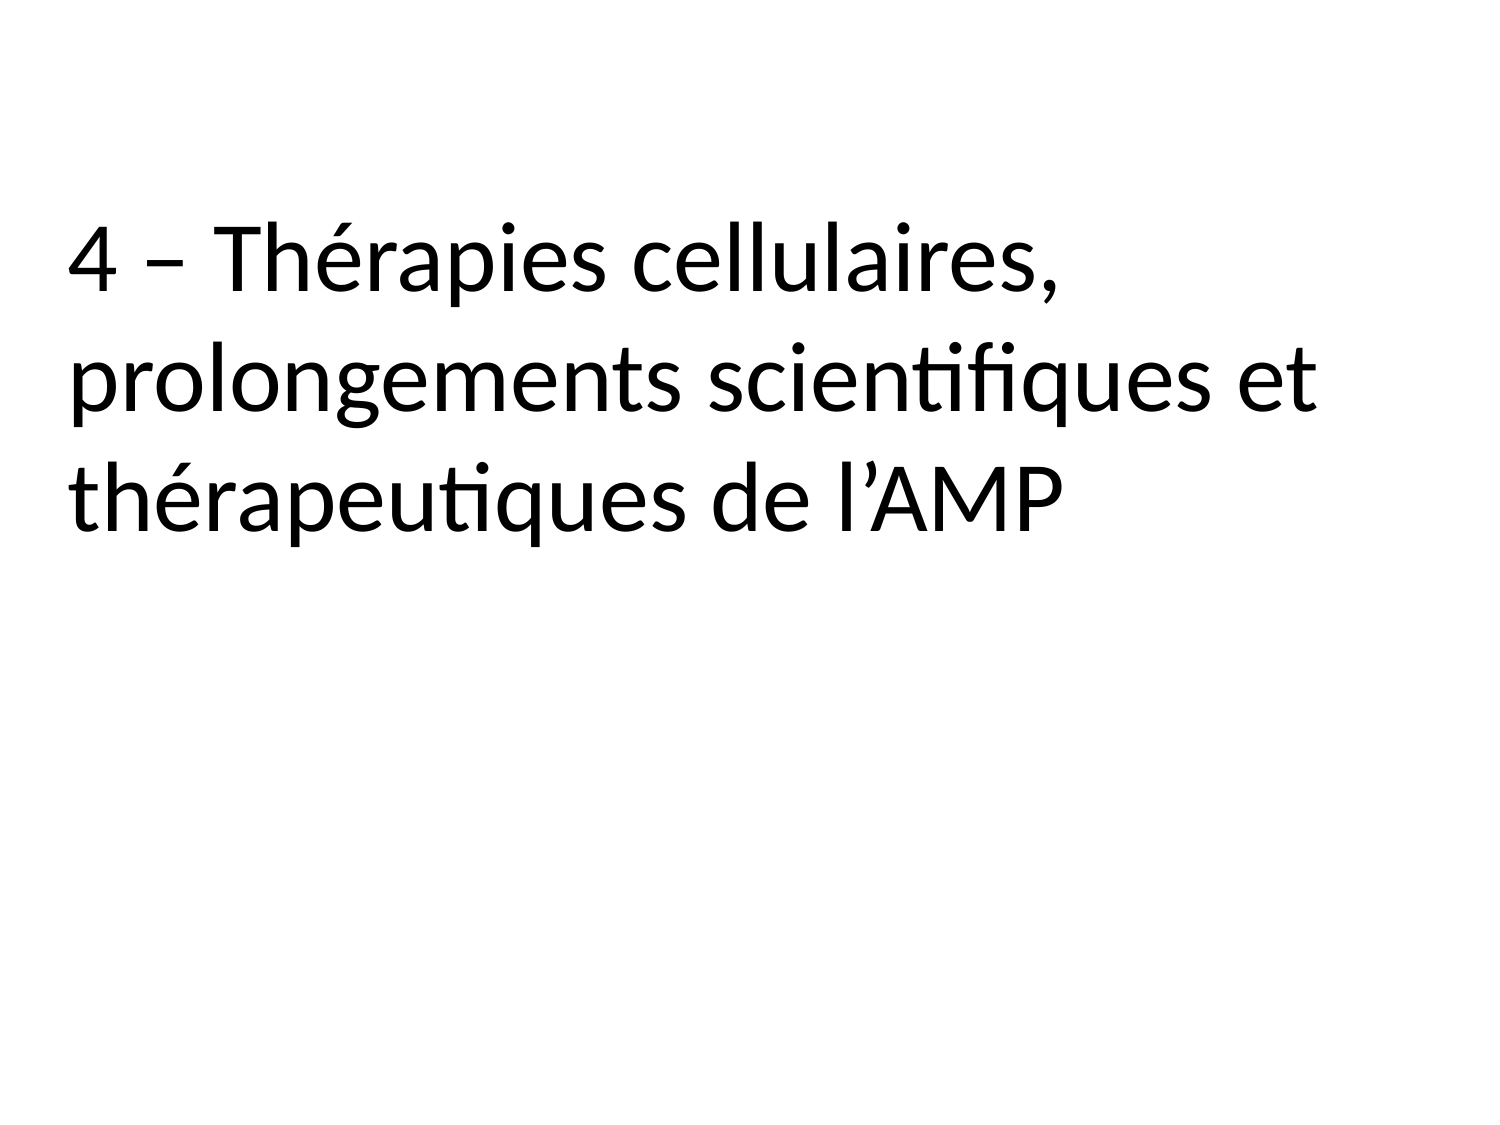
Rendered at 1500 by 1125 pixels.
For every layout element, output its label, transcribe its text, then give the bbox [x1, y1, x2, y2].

text_box 4 – Thérapies cellulaires, prolongements scientifiques et thérapeutiques de l’AMP [53, 184, 1447, 560]
